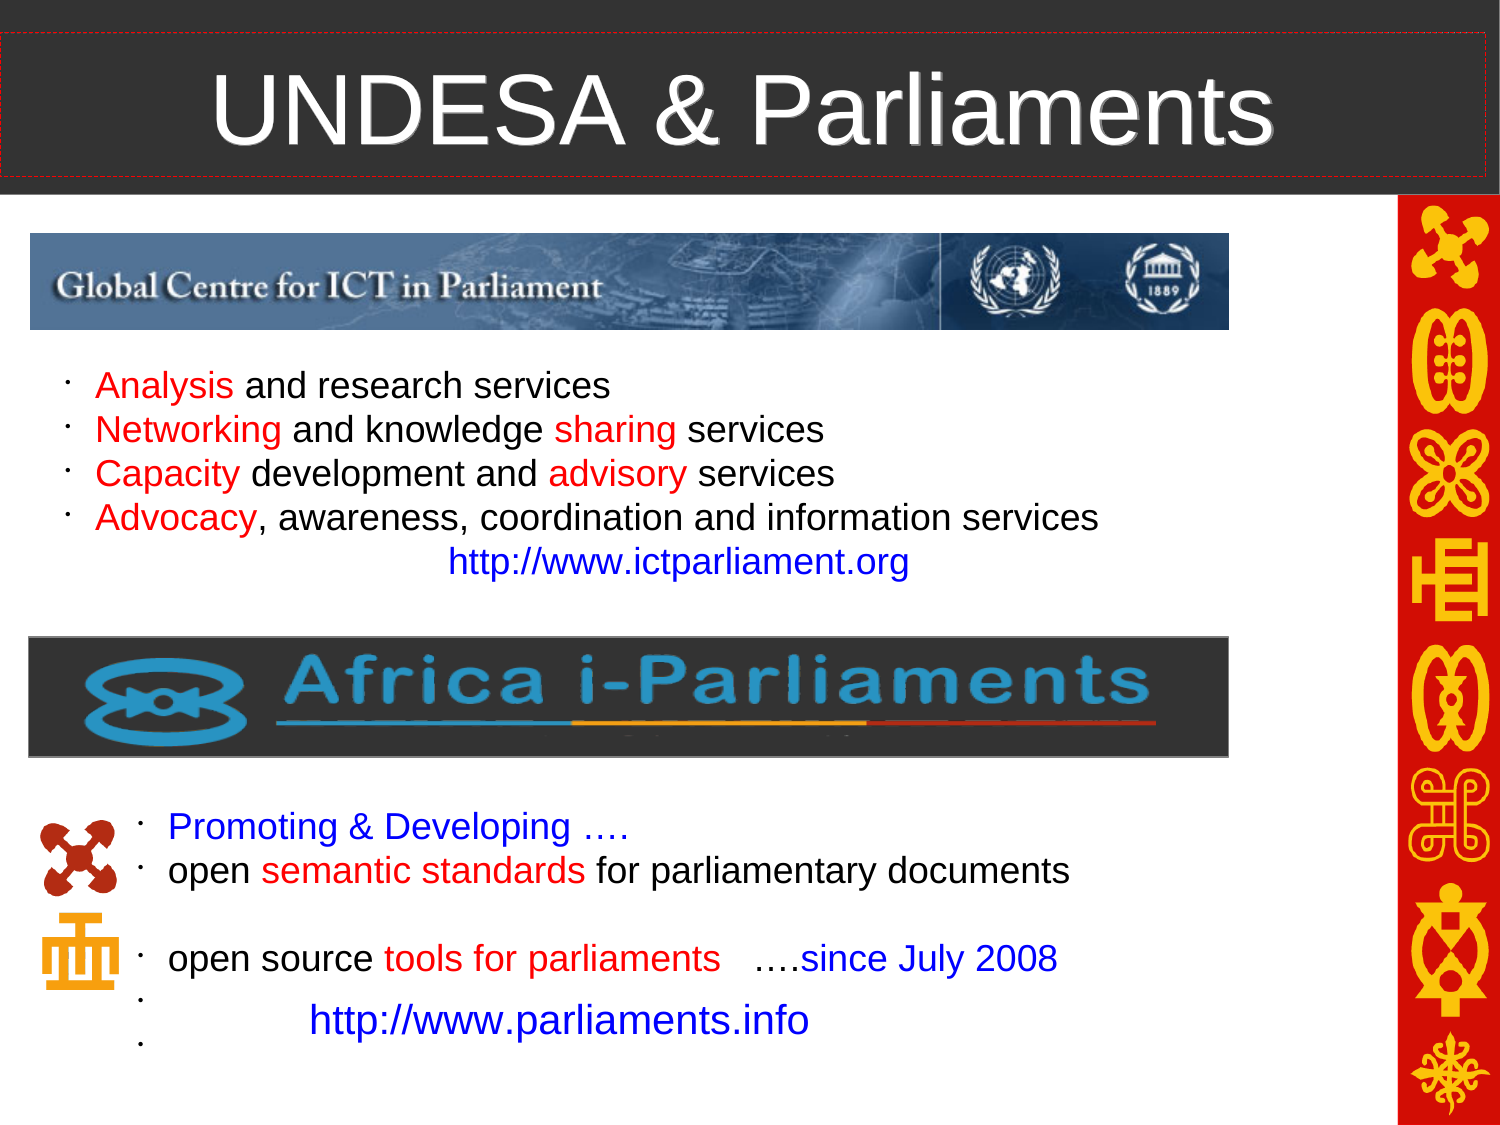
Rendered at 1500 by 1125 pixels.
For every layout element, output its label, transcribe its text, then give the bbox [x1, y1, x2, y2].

text_box Analysis and research services Networking and knowledge sharing services Capacity development and advisory services Advocacy, awareness, coordination and information services http://www.ictparliament.org [33, 355, 1309, 591]
picture [81, 649, 1156, 753]
text_box http://www.parliaments.info [545, 985, 826, 1031]
picture [36, 818, 119, 898]
picture [39, 908, 123, 993]
picture [30, 233, 1229, 330]
title UNDESA & Parliaments [0, 32, 1486, 177]
picture [1397, 195, 1500, 1125]
text_box Promoting & Developing …. open semantic standards for parliamentary documents open source tools for parliaments ….since July 2008 [105, 752, 1246, 1120]
text_box [28, 637, 1229, 758]
